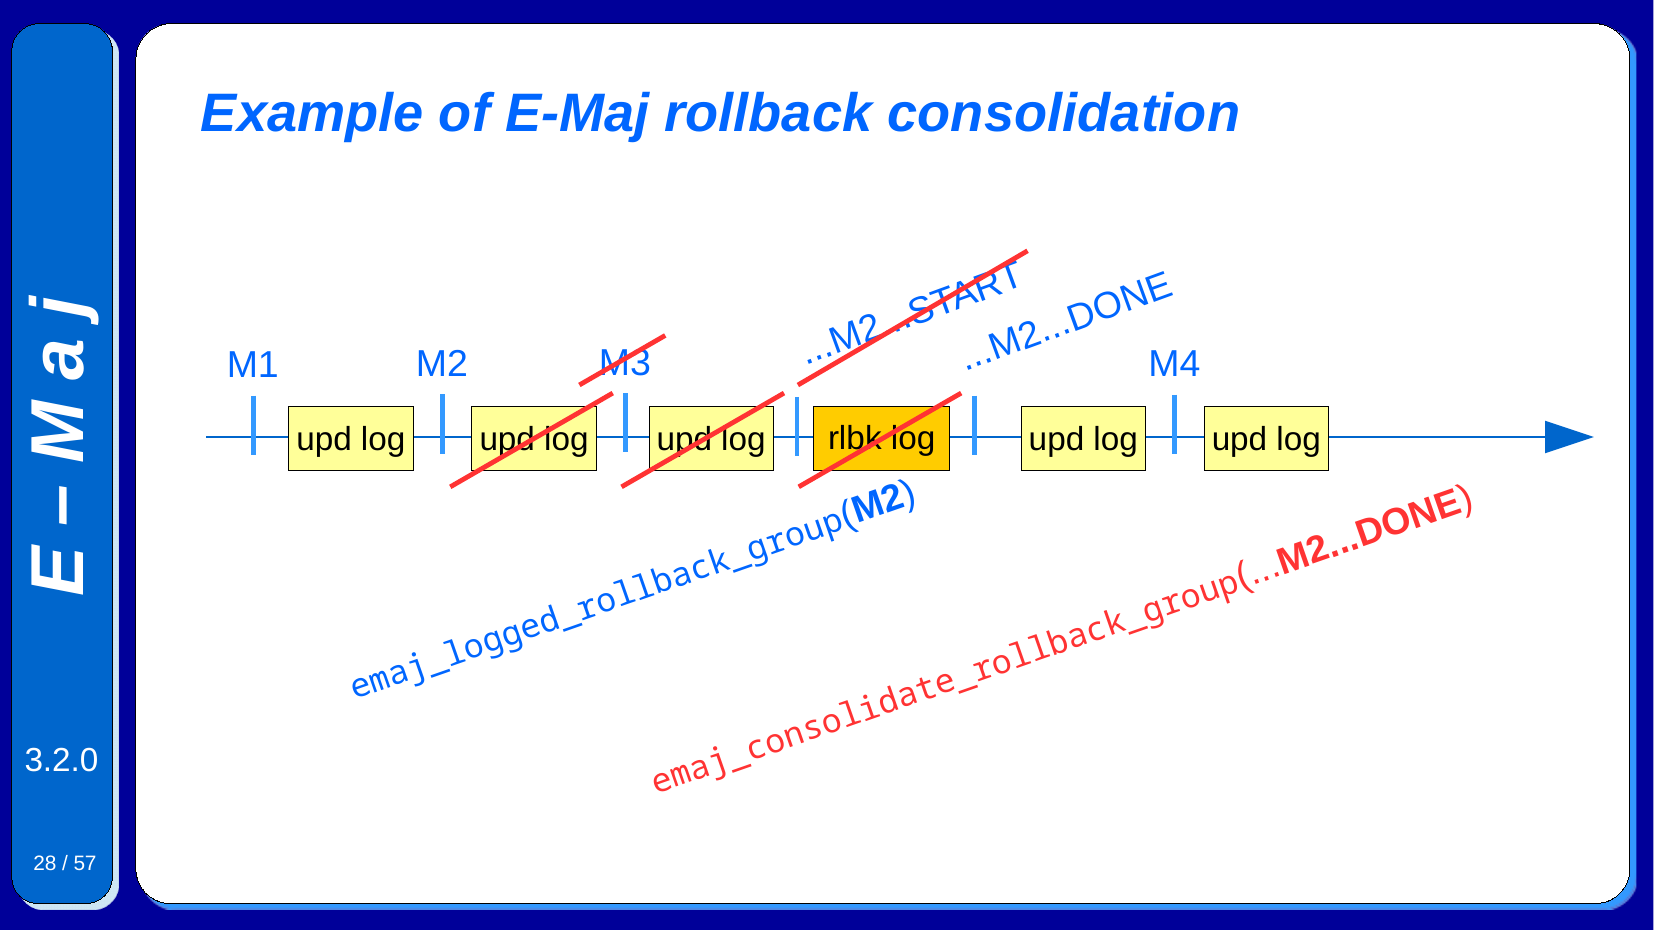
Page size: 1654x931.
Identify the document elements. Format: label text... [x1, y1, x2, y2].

text_box emaj_consolidate_rollback_group(...M2...DONE) [627, 462, 1499, 825]
text_box M2 [401, 335, 483, 393]
text_box M3 [584, 339, 666, 392]
text_box rlbk log [813, 406, 932, 471]
text_box upd log [471, 406, 583, 471]
title Example of E-Maj rollback consolidation [200, 34, 1575, 191]
text_box emaj_logged_rollback_group(M2) [326, 471, 941, 731]
text_box upd log [1204, 406, 1329, 471]
text_box rlbk log [833, 406, 950, 471]
text_box upd log [288, 406, 414, 471]
text_box M4 [1133, 335, 1216, 393]
text_box upd log [656, 406, 774, 471]
text_box upd log [649, 406, 755, 467]
text_box ...M2...DONE [937, 250, 1195, 391]
text_box M3 [584, 334, 661, 378]
text_box M1 [212, 336, 294, 394]
text_box ...M2...START [777, 241, 1046, 383]
text_box upd log [485, 406, 597, 471]
text_box upd log [1021, 406, 1146, 471]
